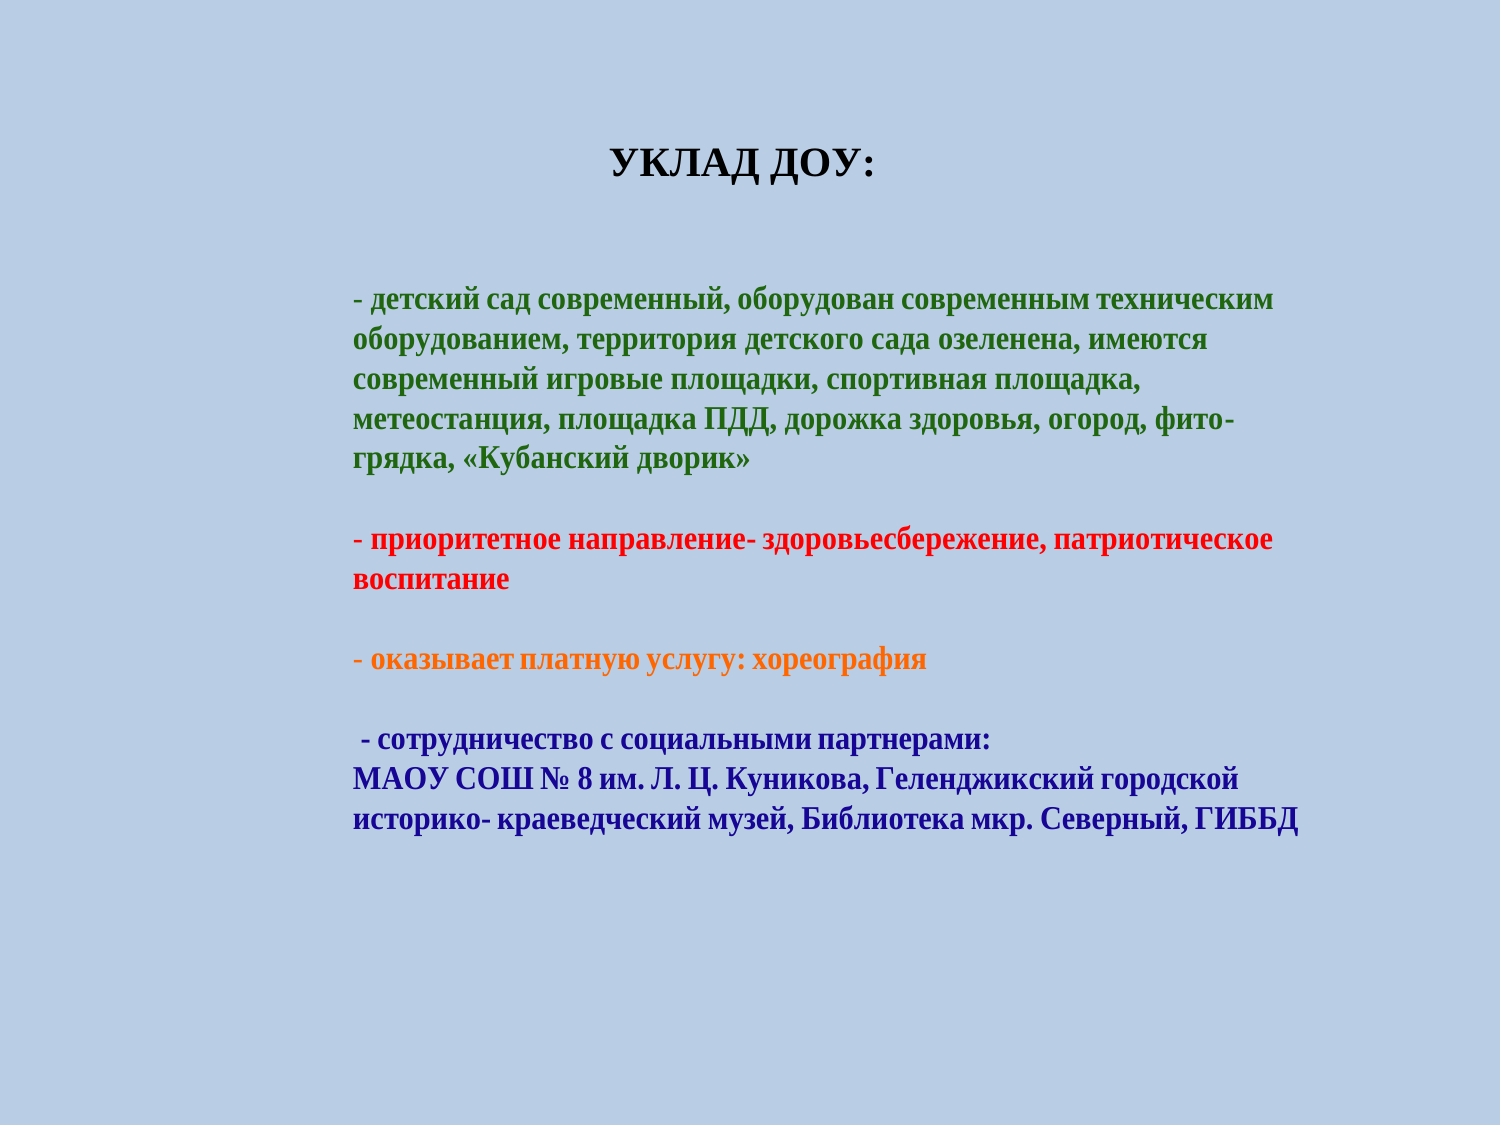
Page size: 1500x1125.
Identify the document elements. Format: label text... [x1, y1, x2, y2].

text_box УКЛАД ДОУ: [69, 78, 1416, 990]
picture [0, 278, 1347, 924]
